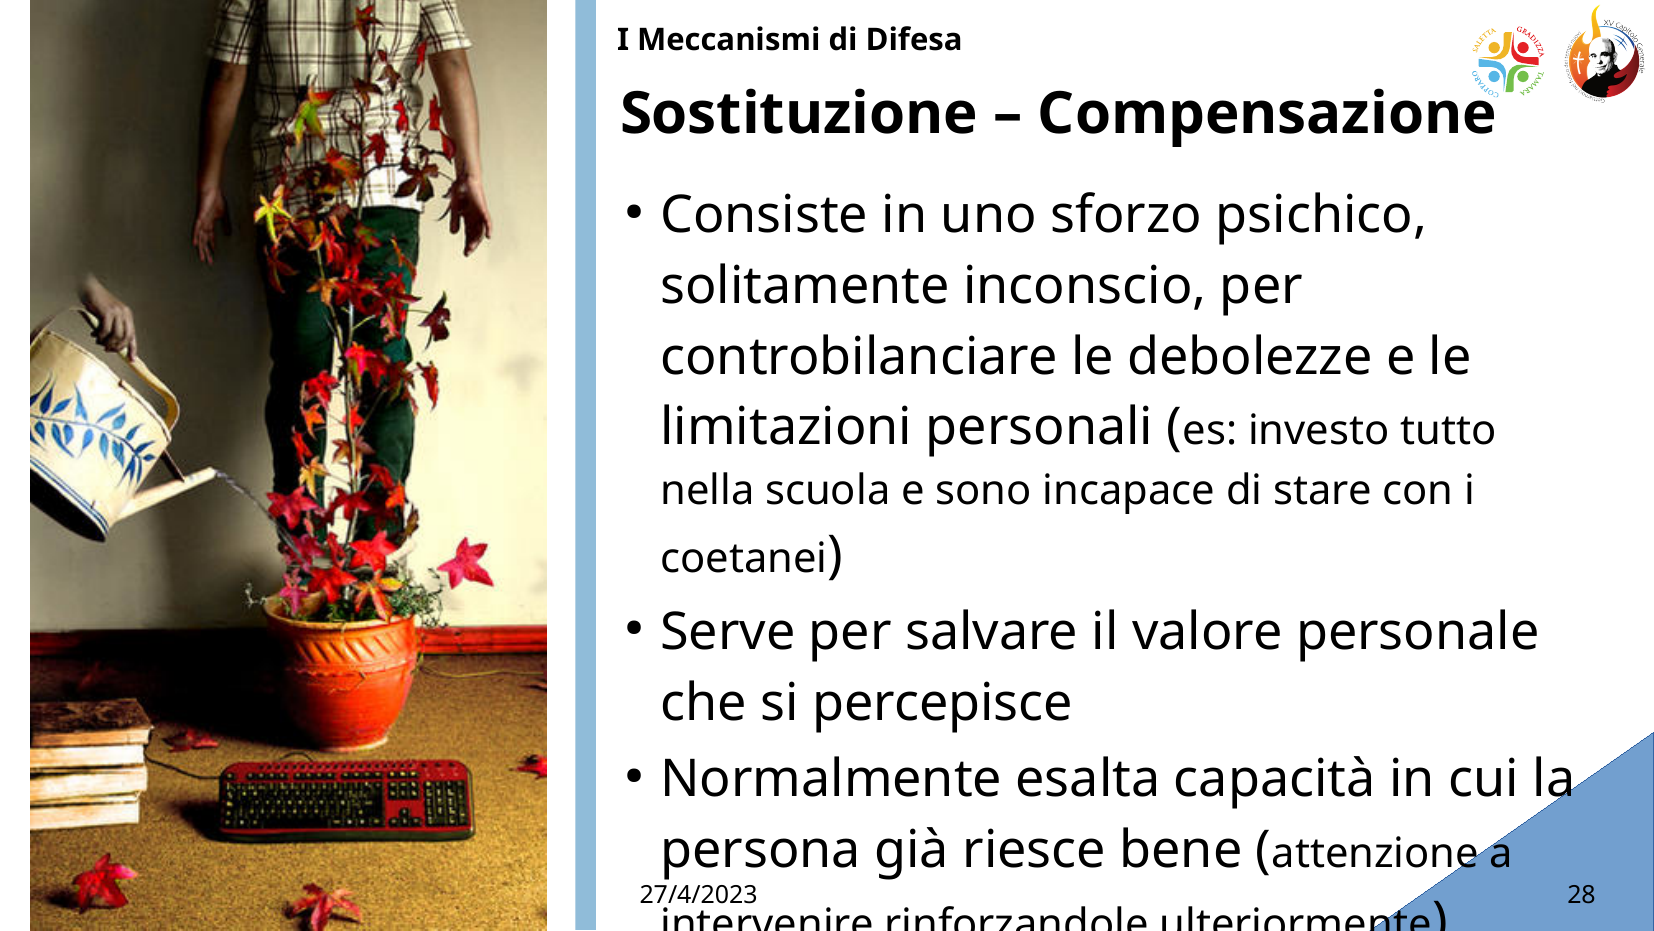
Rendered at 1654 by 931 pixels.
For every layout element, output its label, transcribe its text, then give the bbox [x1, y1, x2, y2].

title Sostituzione – Compensazione [620, 70, 1617, 142]
text_box I Meccanismi di Difesa [602, 9, 1335, 63]
subtitle Consiste in uno sforzo psichico, solitamente inconscio, per controbilanciare le debolezze e le limitazioni personali (es: investo tutto nella scuola e sono incapace di stare con i coetanei) Serve per salvare il valore personale che si percepisce Normalmente esalta capacità in cui la persona già riesce bene (attenzione a intervenire rinforzandole ulteriormente) [624, 177, 1602, 873]
picture [1563, 4, 1646, 103]
picture [30, 0, 547, 931]
